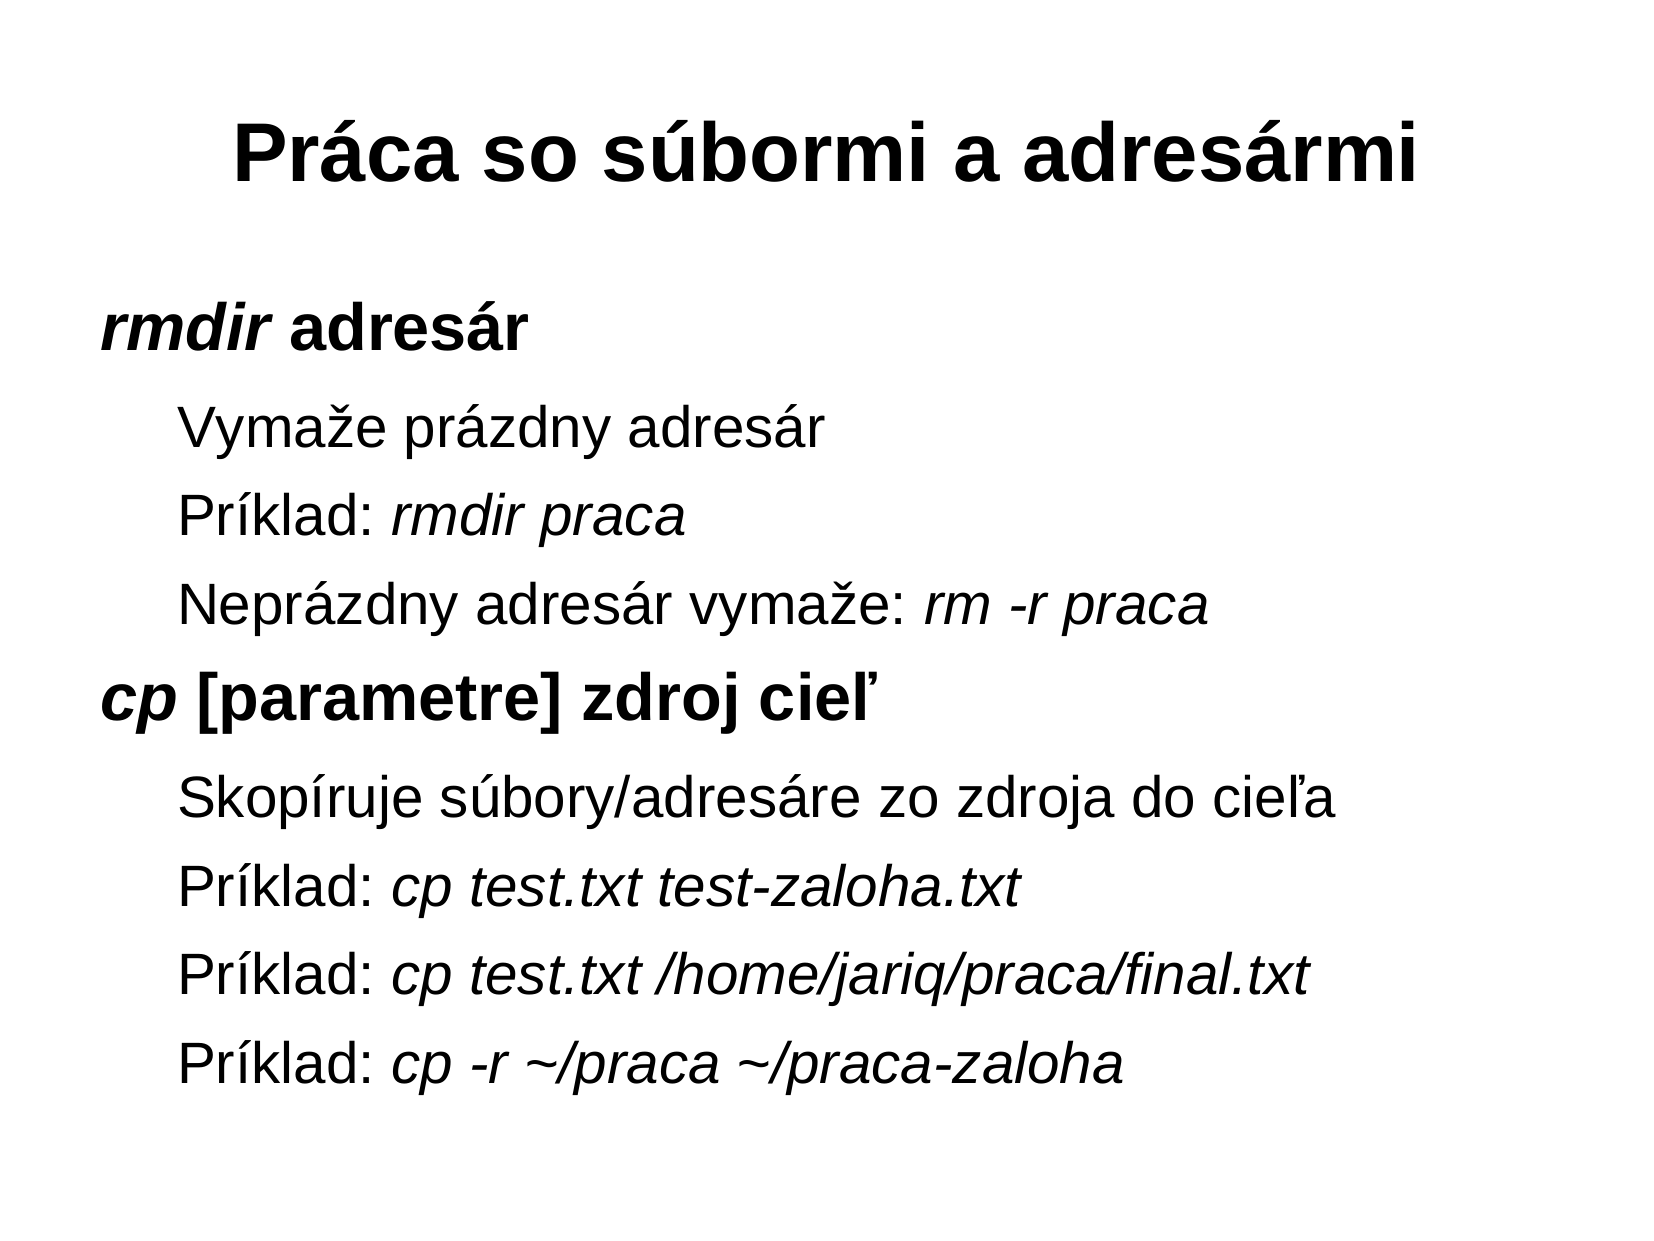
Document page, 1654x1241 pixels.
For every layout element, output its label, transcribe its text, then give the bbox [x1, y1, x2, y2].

list rmdir adresár Vymaže prázdny adresár Príklad: rmdir praca Neprázdny adresár vymaže: rm -r praca cp [parametre] zdroj cieľ Skopíruje súbory/adresáre zo zdroja do cieľa Príklad: cp test.txt test-zaloha.txt Príklad: cp test.txt /home/jariq/praca/final.txt Príklad: cp -r ~/praca ~/praca-zaloha [82, 290, 1571, 1123]
title Práca so súbormi a adresármi [82, 49, 1571, 257]
